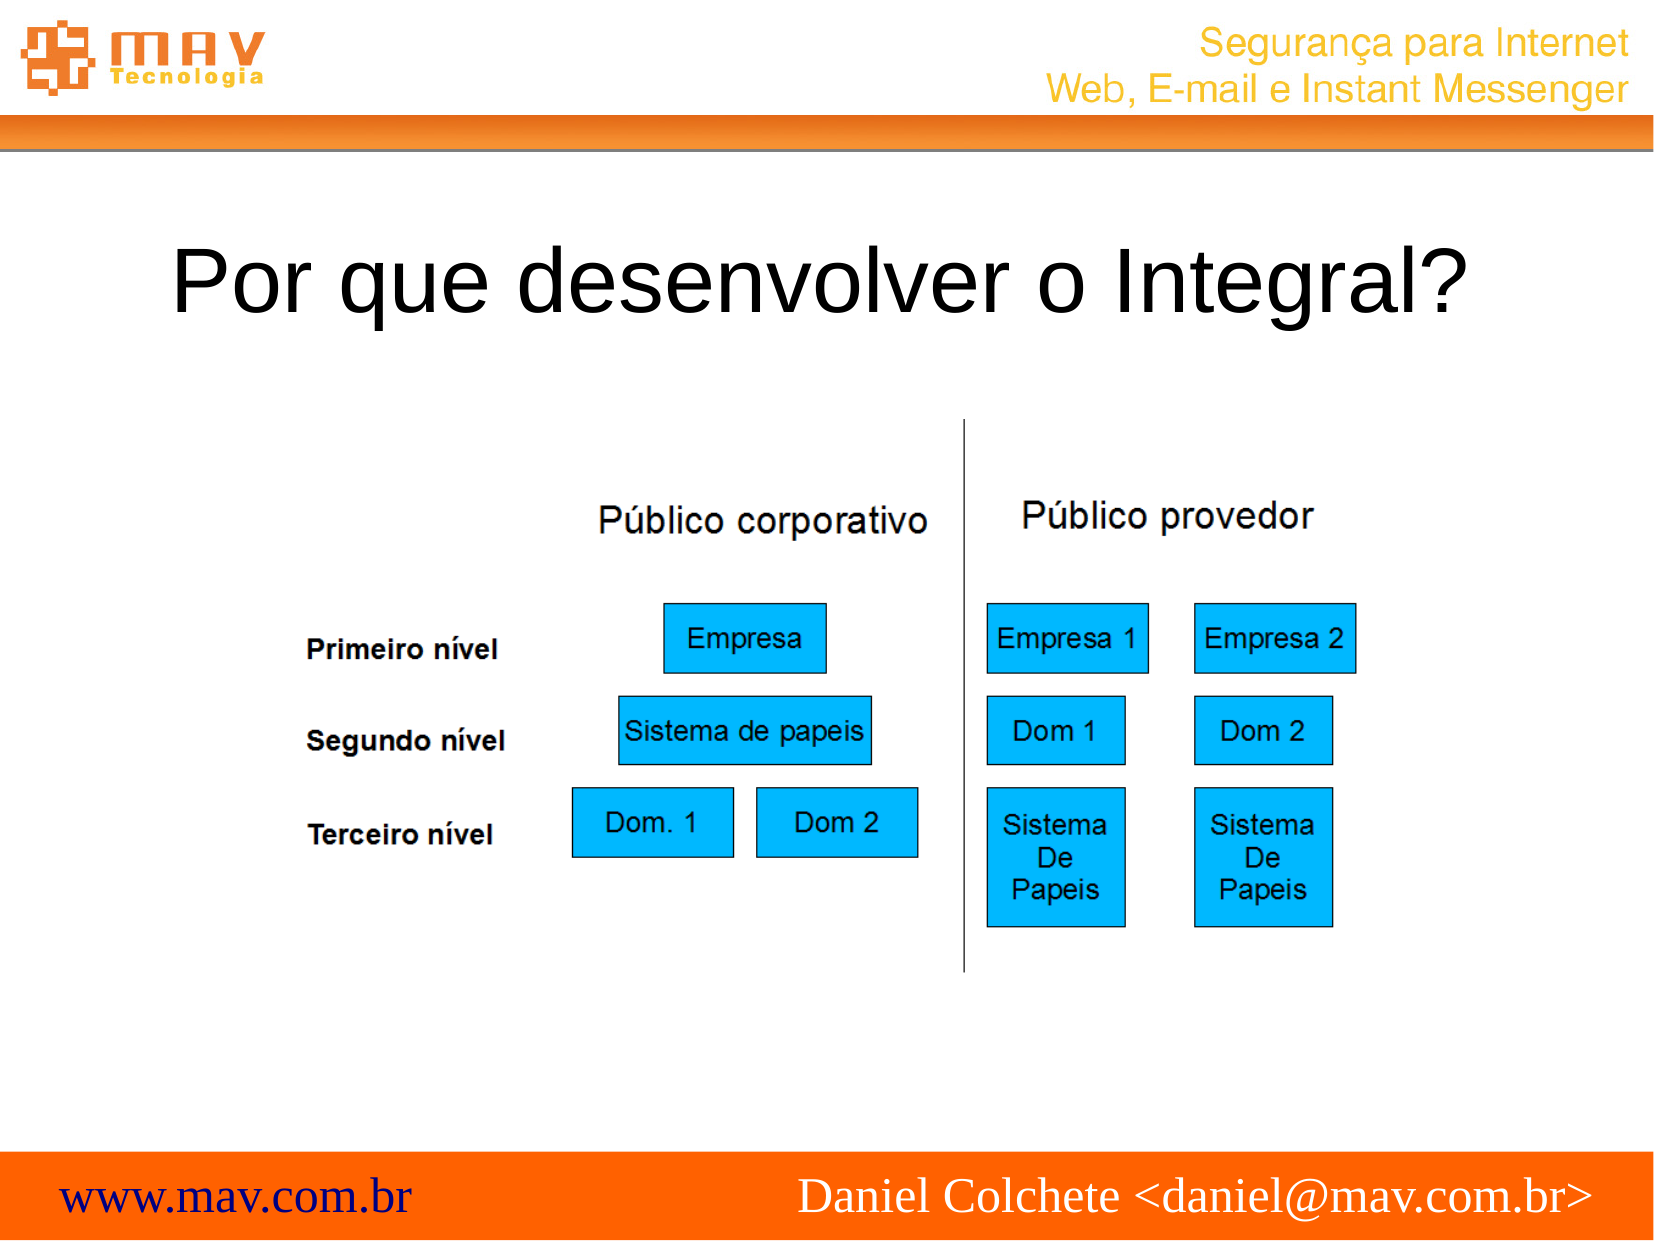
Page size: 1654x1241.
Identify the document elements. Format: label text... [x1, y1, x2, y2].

picture [295, 419, 1359, 975]
title Por que desenvolver o Integral? [76, 176, 1565, 384]
picture [0, 0, 1654, 152]
